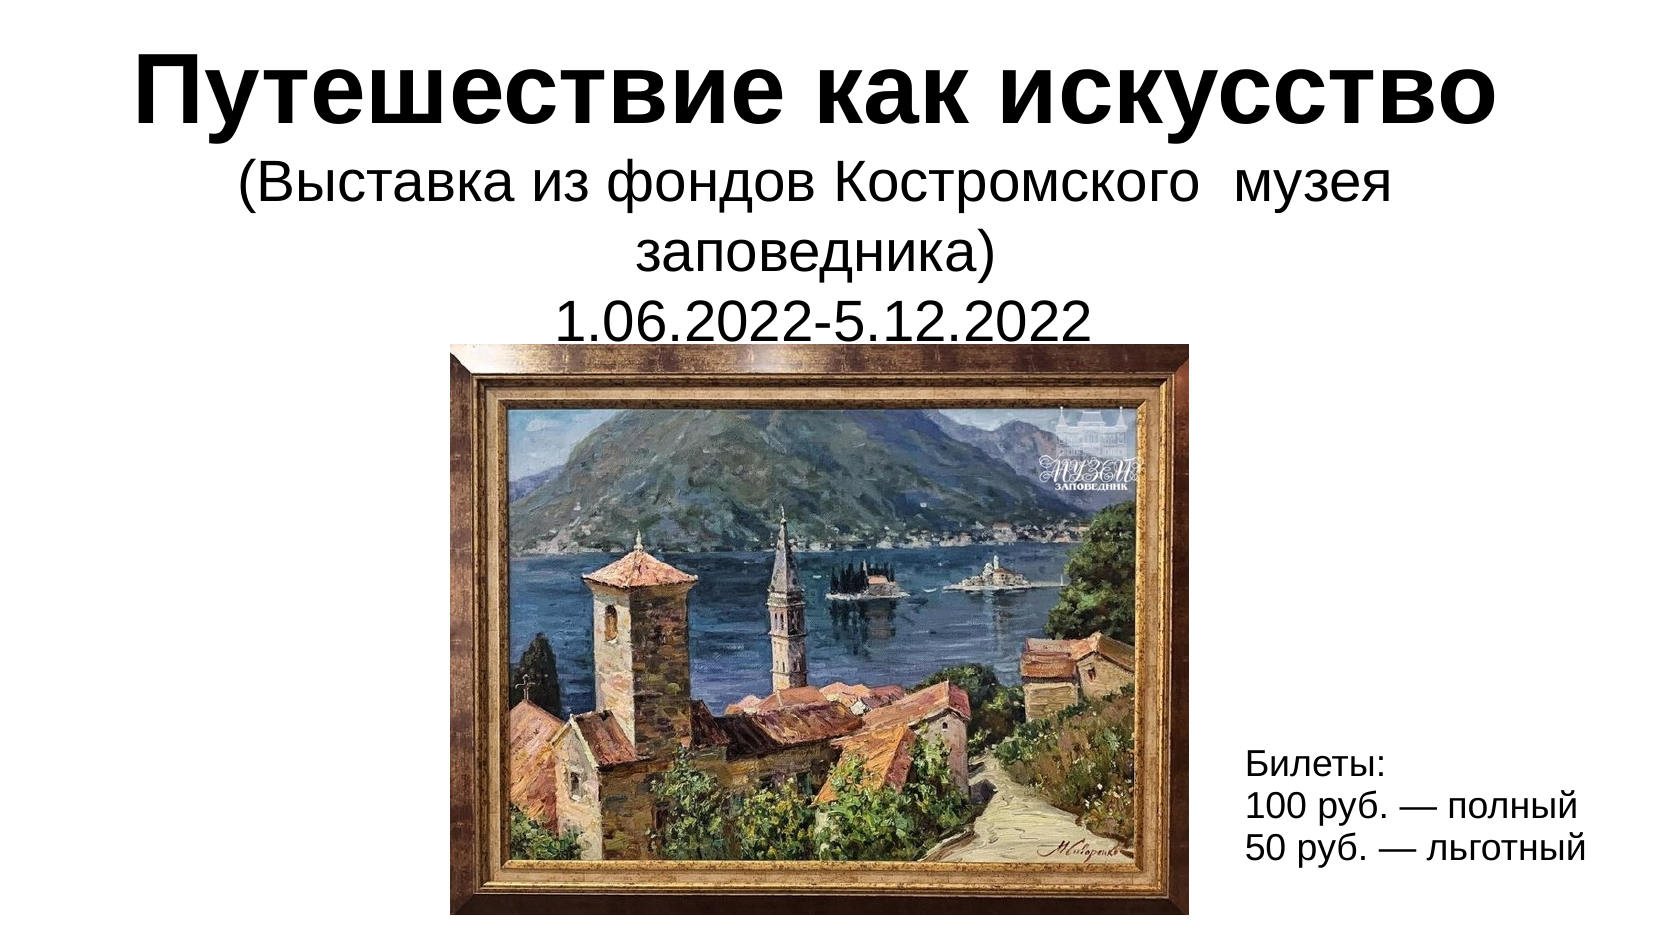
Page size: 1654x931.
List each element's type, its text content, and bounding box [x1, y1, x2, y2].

title Путешествие как искусство (Выставка из фондов Костромского музея заповедника) 1.06.2022-5.12.2022 [71, 0, 1561, 377]
picture [450, 345, 1189, 916]
text_box Билеты: 100 руб. — полный 50 руб. — льготный [1230, 735, 1603, 876]
